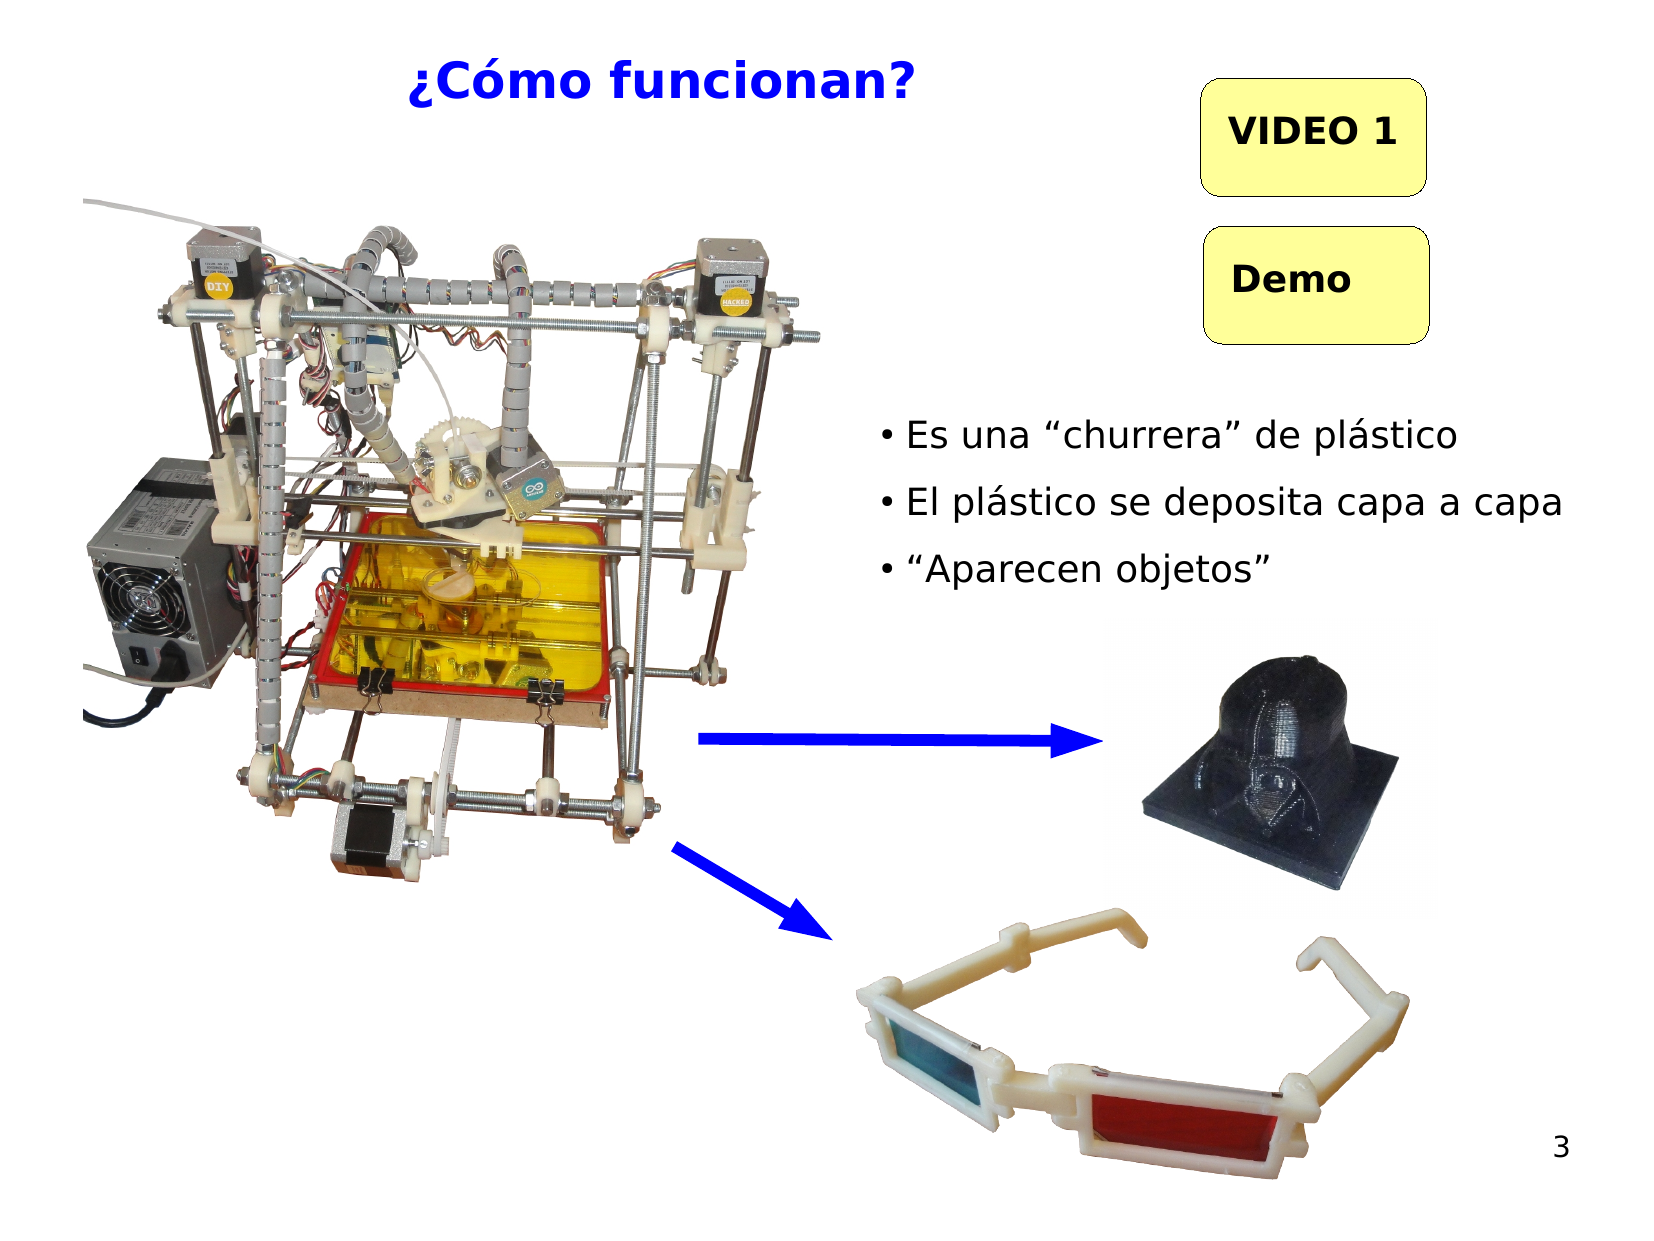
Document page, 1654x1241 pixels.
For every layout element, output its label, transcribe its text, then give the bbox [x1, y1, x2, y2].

text_box Demo [1202, 250, 1423, 314]
text_box [1203, 226, 1430, 345]
picture [83, 180, 1438, 1180]
text_box ¿Cómo funcionan? [391, 44, 994, 118]
text_box VIDEO 1 [1199, 102, 1420, 166]
text_box [1200, 78, 1427, 197]
text_box Es una “churrera” de plástico El plástico se deposita capa a capa “Aparecen objetos” [865, 406, 1597, 667]
